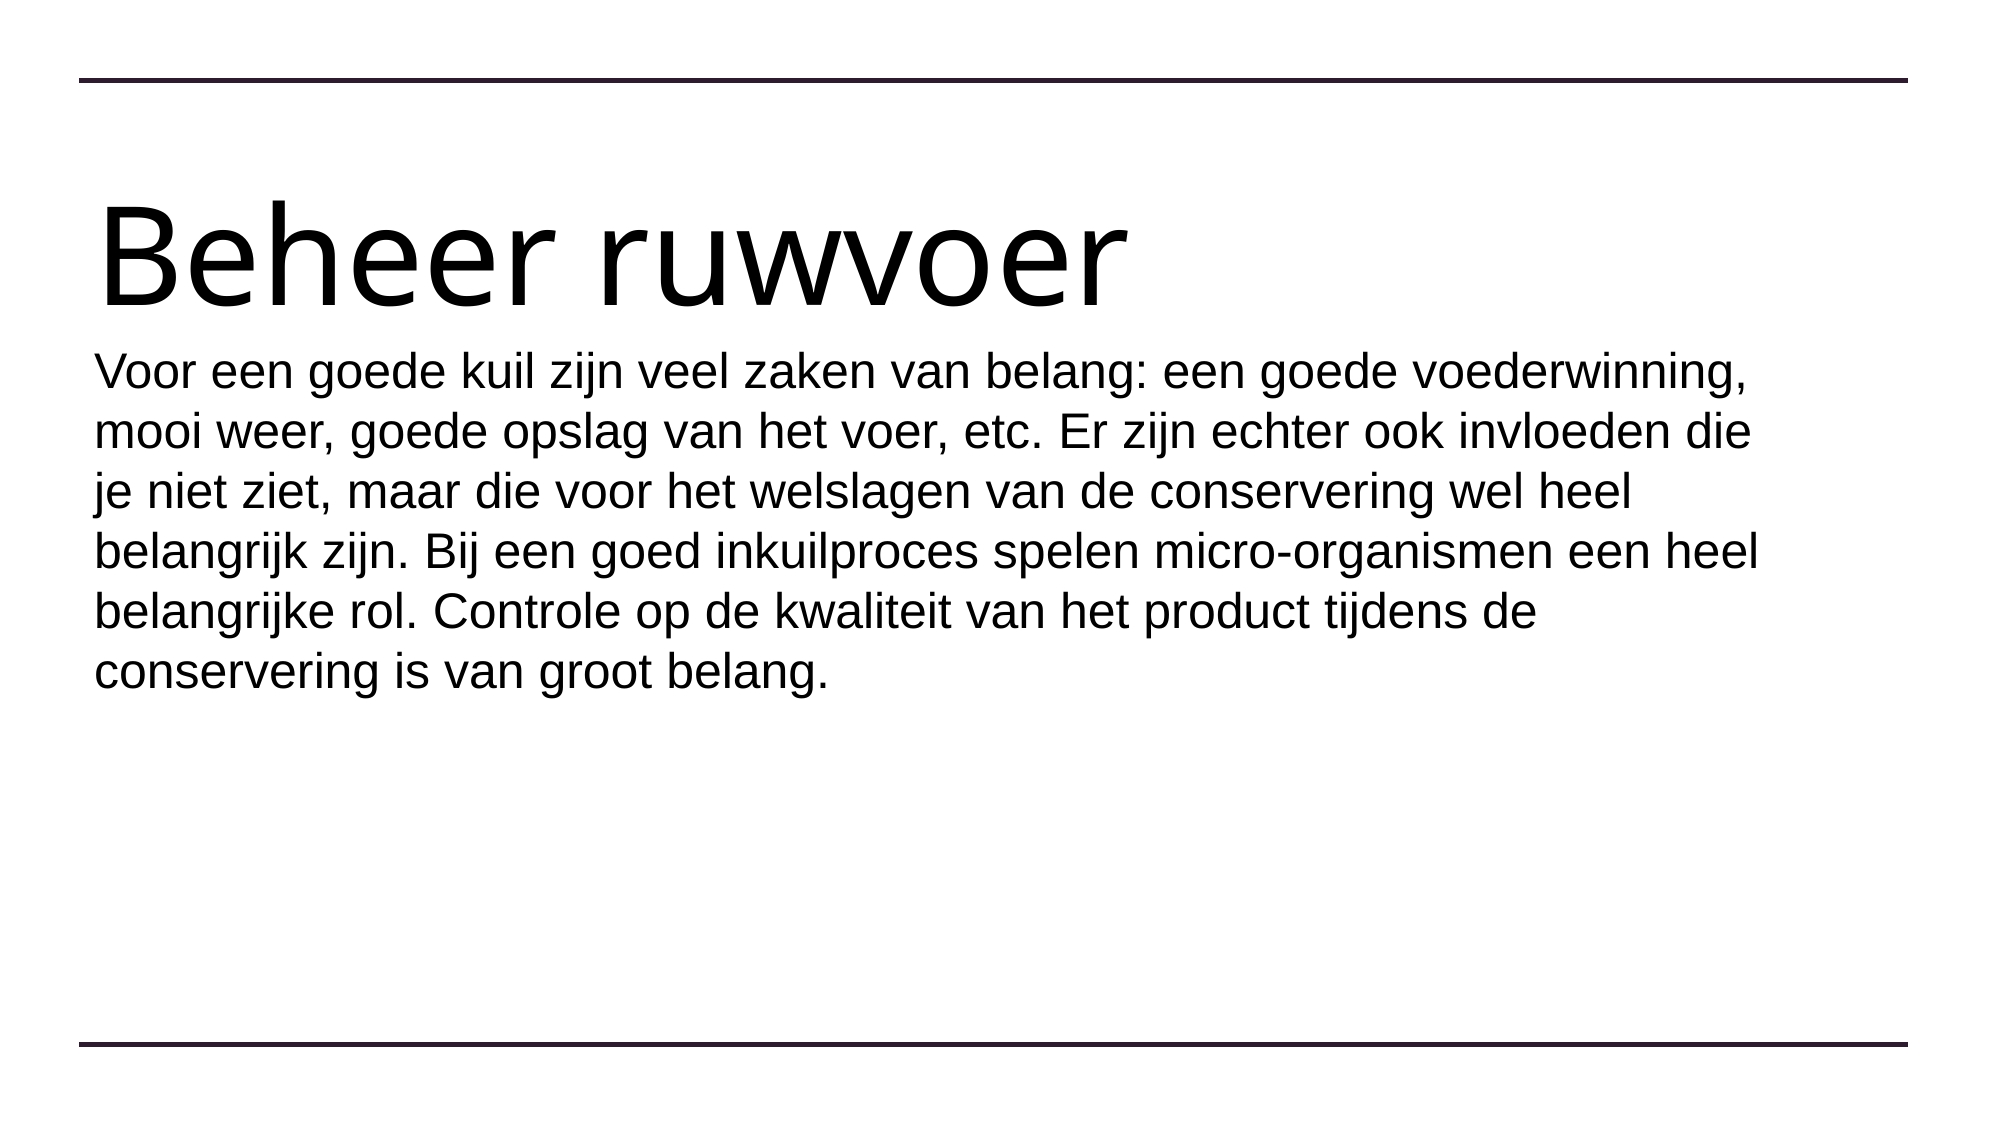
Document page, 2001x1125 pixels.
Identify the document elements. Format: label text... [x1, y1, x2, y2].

list Voor een goede kuil zijn veel zaken van belang: een goede voederwinning, mooi weer, goede opslag van het voer, etc. Er zijn echter ook invloeden die je niet ziet, maar die voor het welslagen van de conservering wel heel belangrijk zijn. Bij een goed inkuilproces spelen micro-organismen een heel belangrijke rol. Controle op de kwaliteit van het product tijdens de conservering is van groot belang. [79, 331, 1803, 965]
title Beheer ruwvoer [79, 160, 1824, 308]
